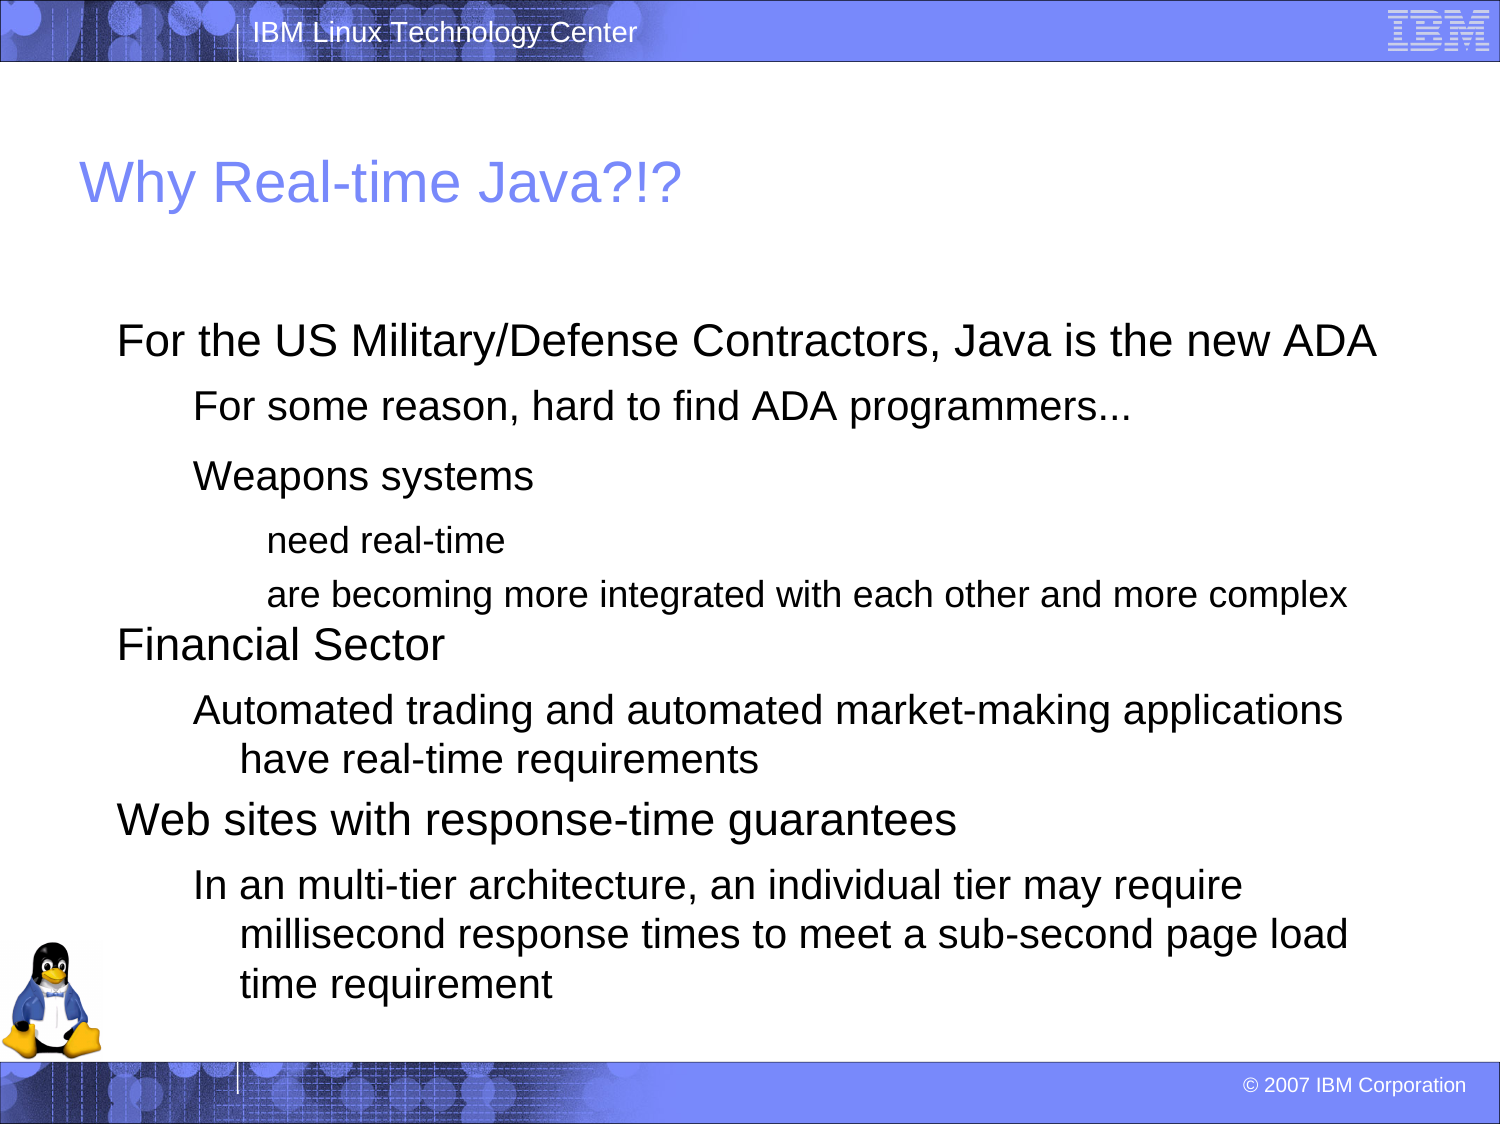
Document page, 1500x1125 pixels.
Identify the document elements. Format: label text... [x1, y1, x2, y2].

picture [1, 1063, 1499, 1123]
title Why Real-time Java?!? [79, 142, 1379, 225]
picture [1, 1, 1499, 61]
list For the US Military/Defense Contractors, Java is the new ADA For some reason, hard to find ADA programmers... Weapons systems need real-time are becoming more integrated with each other and more complex Financial Sector Automated trading and automated market-making applications have real-time requirements Web sites with response-time guarantees In an multi-tier architecture, an individual tier may require millisecond response times to meet a sub-second page load time requirement [116, 311, 1426, 1004]
picture [0, 940, 103, 1061]
